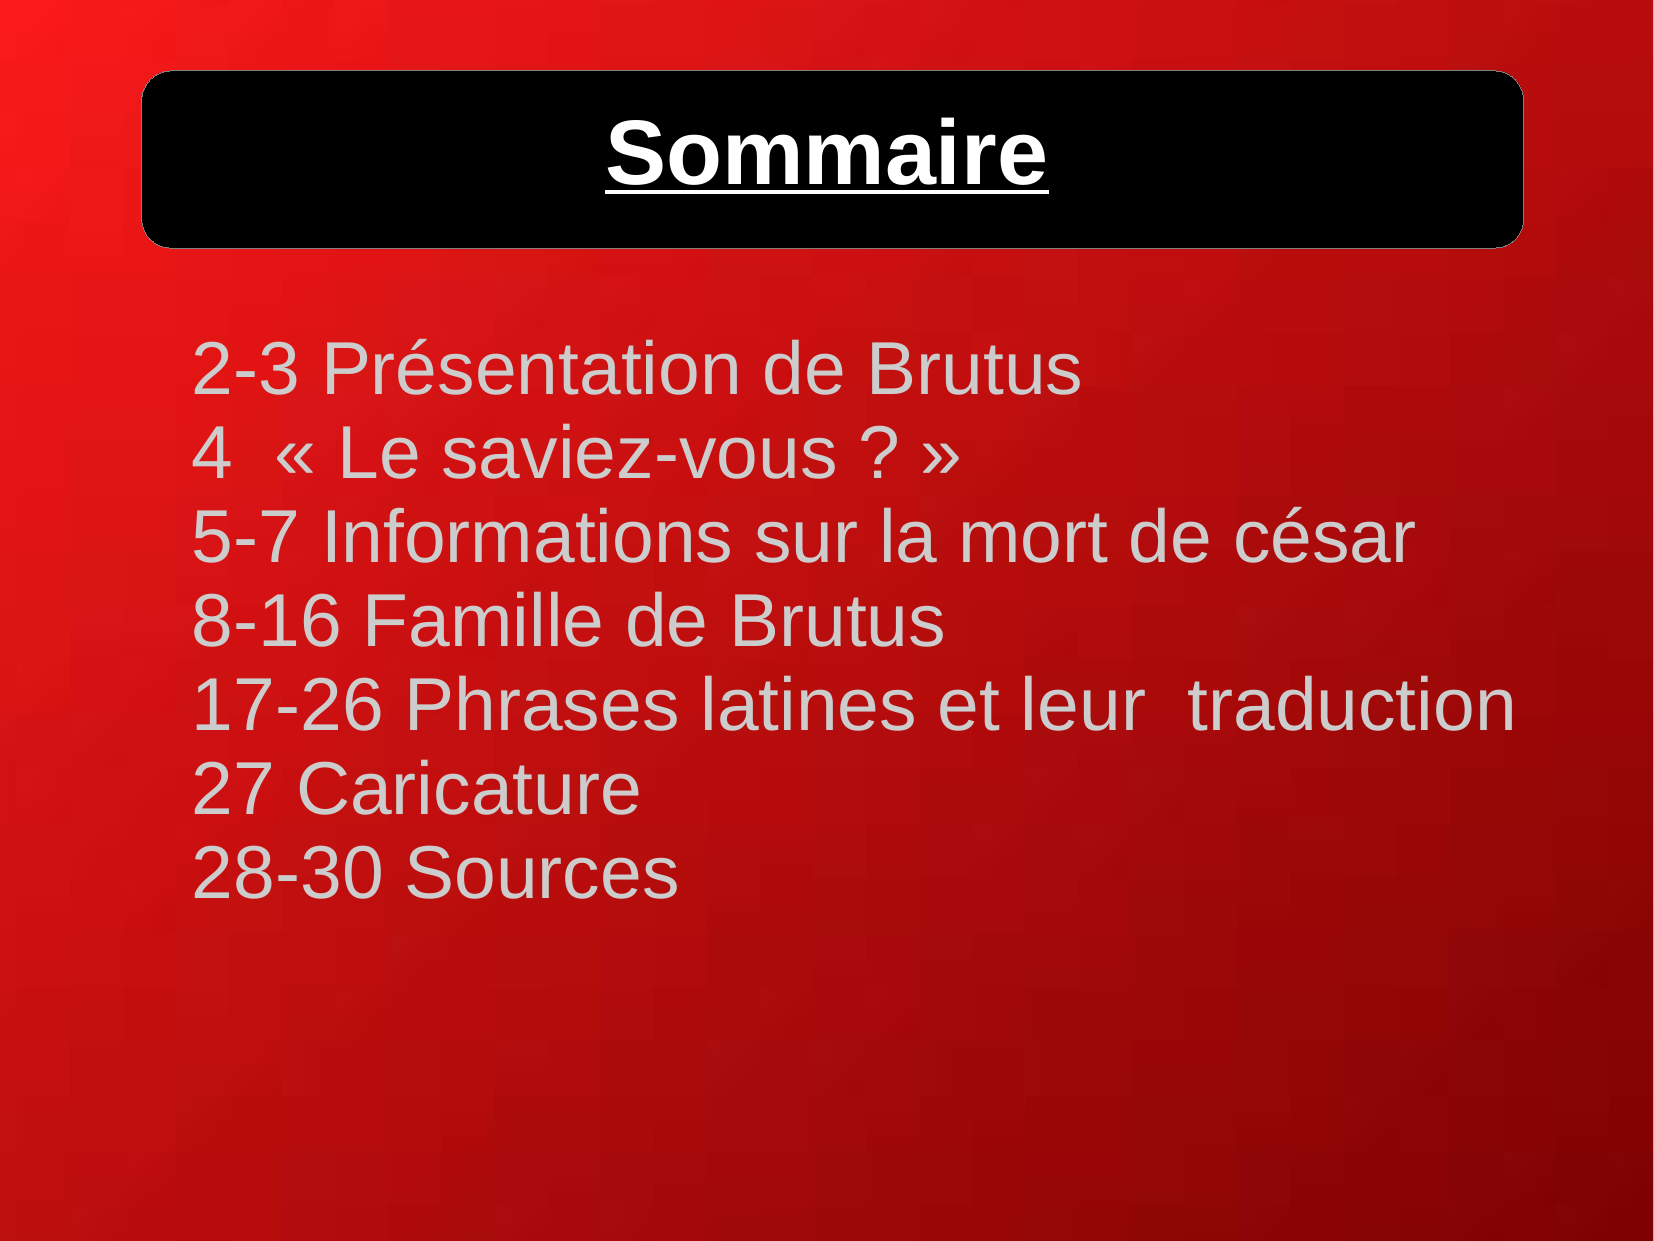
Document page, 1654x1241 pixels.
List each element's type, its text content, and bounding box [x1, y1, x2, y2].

picture [0, 0, 1654, 1241]
text_box 2-3 Présentation de Brutus 4 « Le saviez-vous ? » 5-7 Informations sur la mort de césar 8-16 Famille de Brutus 17-26 Phrases latines et leur traduction 27 Caricature 28-30 Sources [141, 318, 1595, 1090]
title Sommaire [82, 49, 1571, 257]
